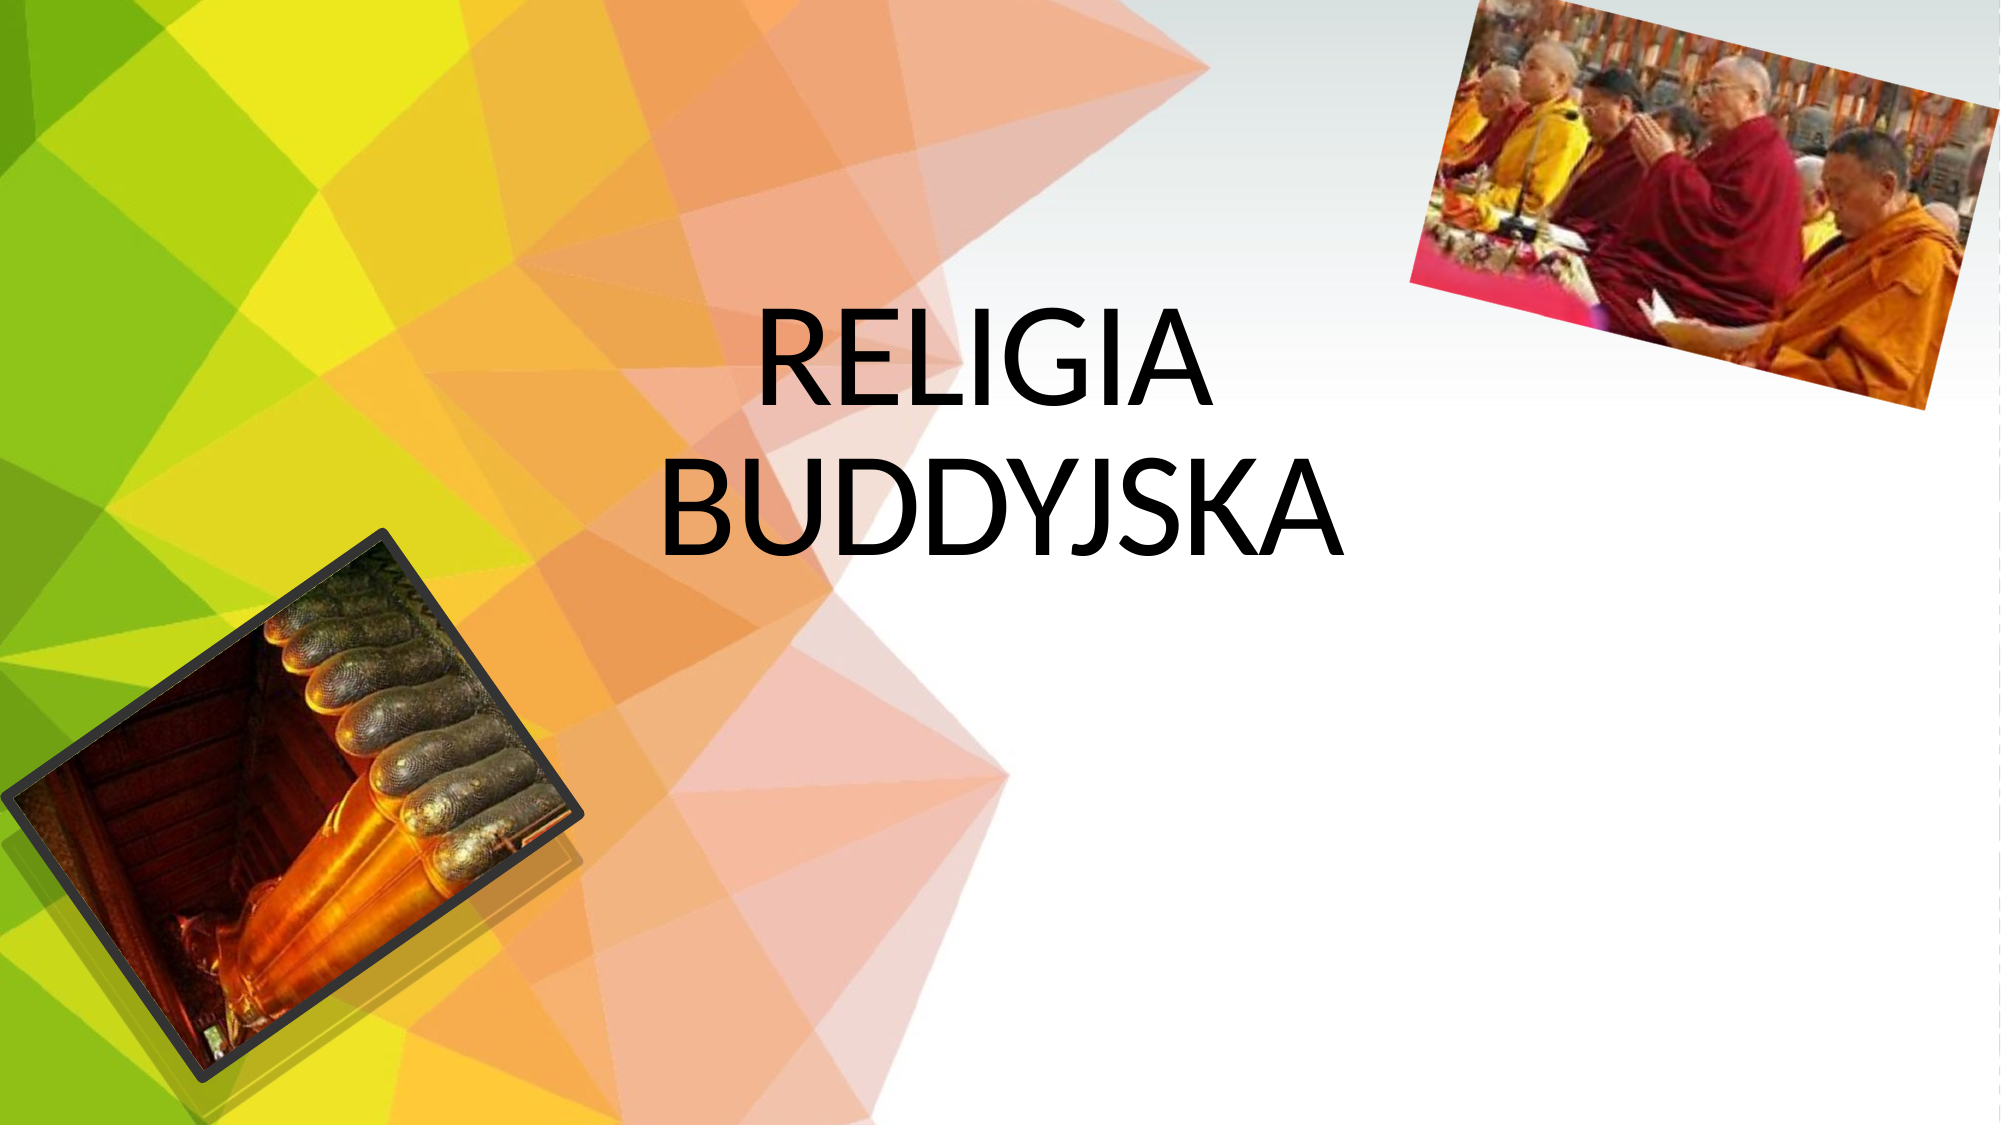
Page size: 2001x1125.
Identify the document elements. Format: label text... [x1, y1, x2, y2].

text_box [1359, 352, 1810, 414]
title RELIGIA BUDDYJSKA [250, 184, 1751, 687]
picture [0, 0, 2000, 1125]
picture [12, 540, 573, 1071]
subtitle [709, 740, 1235, 981]
